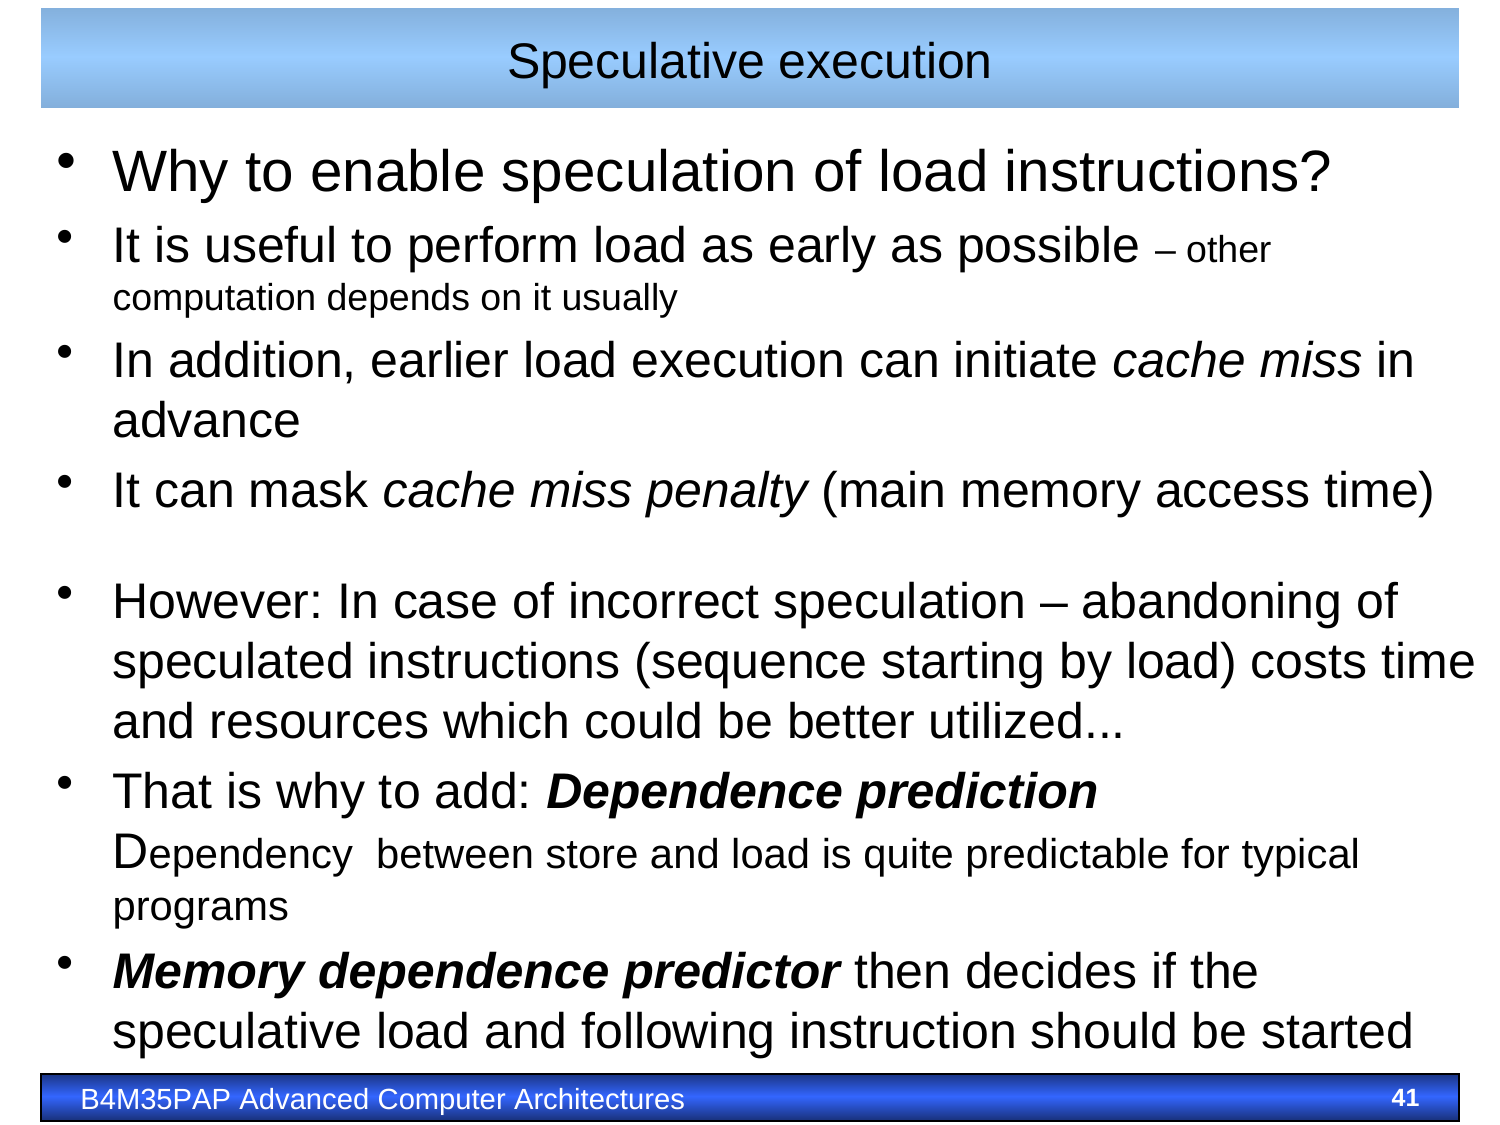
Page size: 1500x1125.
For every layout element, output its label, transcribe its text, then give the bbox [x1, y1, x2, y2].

title Speculative execution [41, 8, 1459, 108]
list Why to enable speculation of load instructions? It is useful to perform load as early as possible – other computation depends on it usually In addition, earlier load execution can initiate cache miss in advance It can mask cache miss penalty (main memory access time) However: In case of incorrect speculation – abandoning of speculated instructions (sequence starting by load) costs time and resources which could be better utilized... That is why to add: Dependence prediction Dependency between store and load is quite predictable for typical programs Memory dependence predictor then decides if the speculative load and following instruction should be started [41, 125, 1500, 953]
